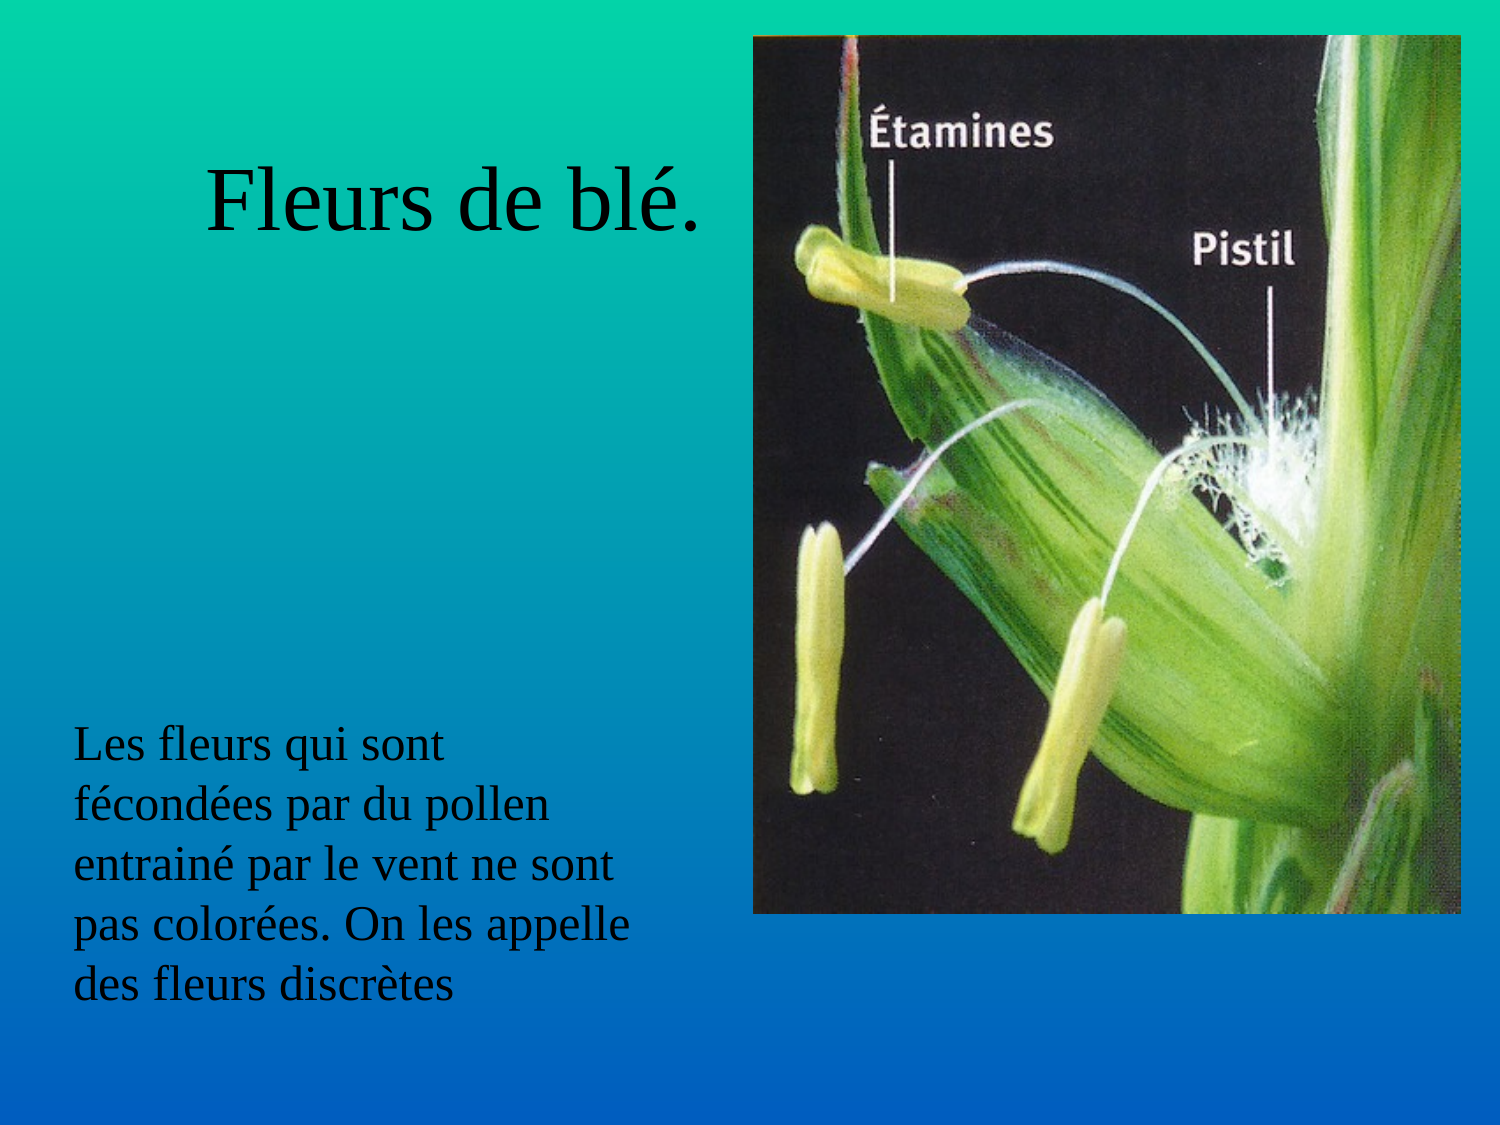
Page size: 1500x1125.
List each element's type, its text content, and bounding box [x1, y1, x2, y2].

text_box Fleurs de blé. [112, 99, 753, 288]
picture [0, 35, 1500, 915]
text_box Les fleurs qui sont fécondées par du pollen entrainé par le vent ne sont pas colorées. On les appelle des fleurs discrètes [58, 703, 668, 1019]
